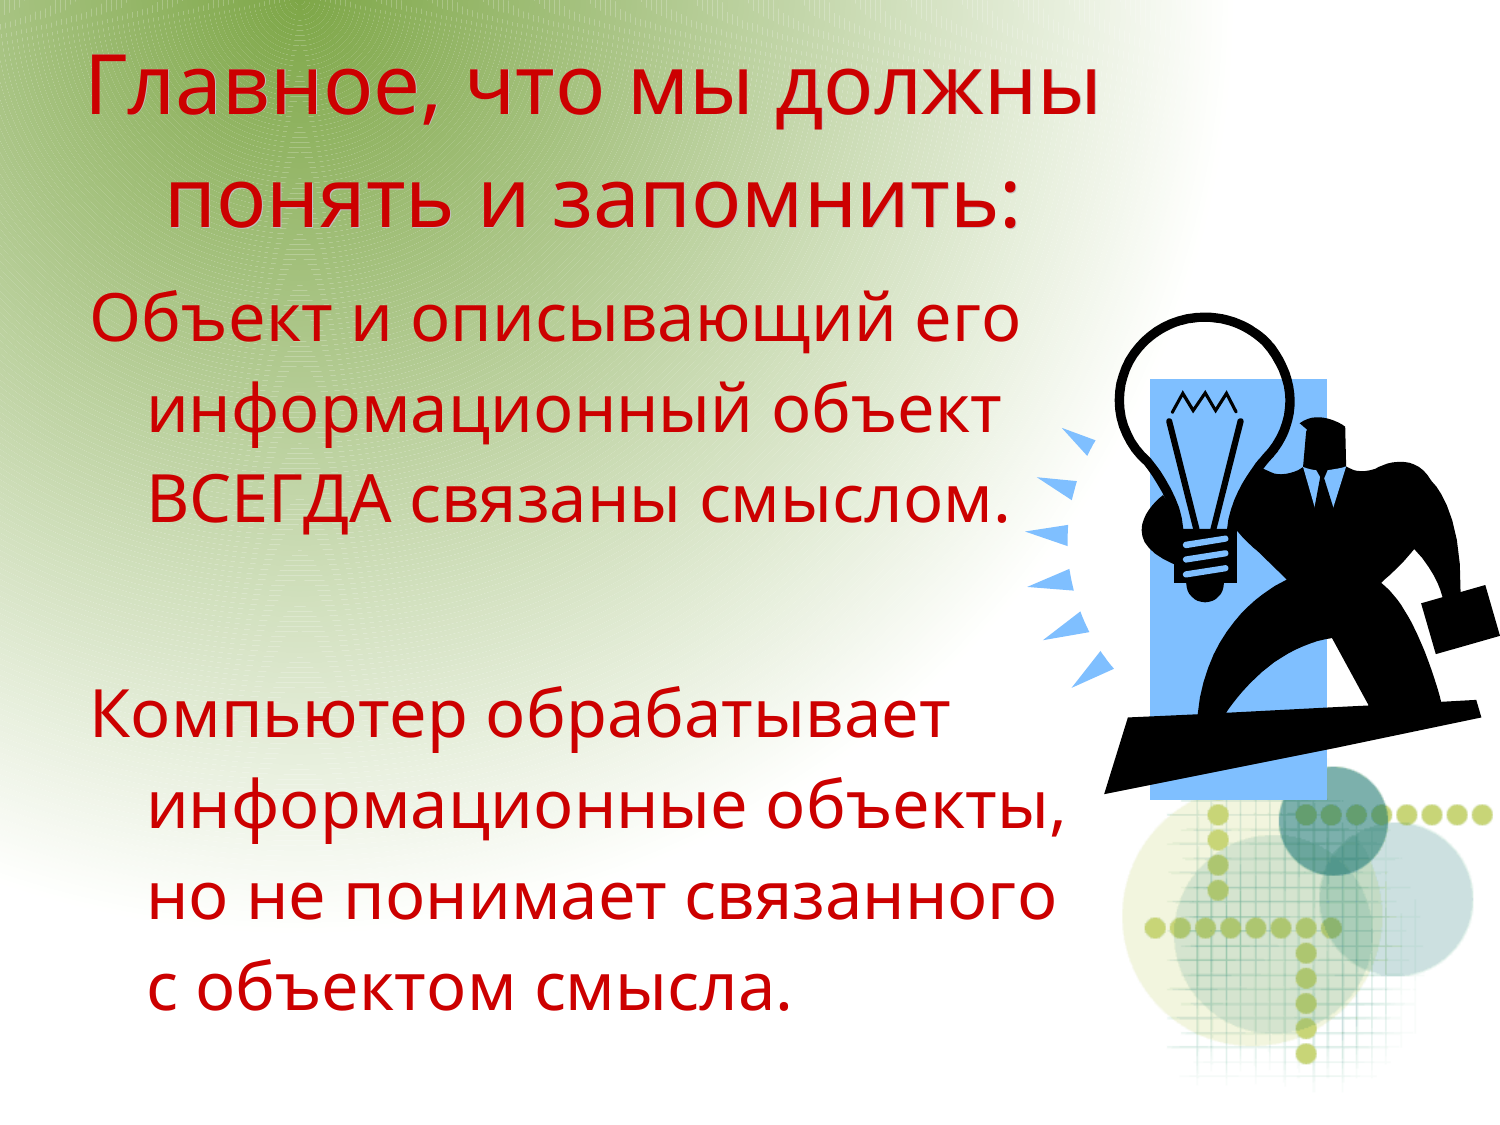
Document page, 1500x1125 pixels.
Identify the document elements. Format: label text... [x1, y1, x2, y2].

title Главное, что мы должны понять и запомнить: [49, 15, 1138, 263]
list Объект и описывающий его информационный объект ВСЕГДА связаны смыслом. Компьютер обрабатывает информационные объекты, но не понимает связанного с объектом смысла. [75, 262, 1113, 1056]
picture [1025, 312, 1500, 1098]
